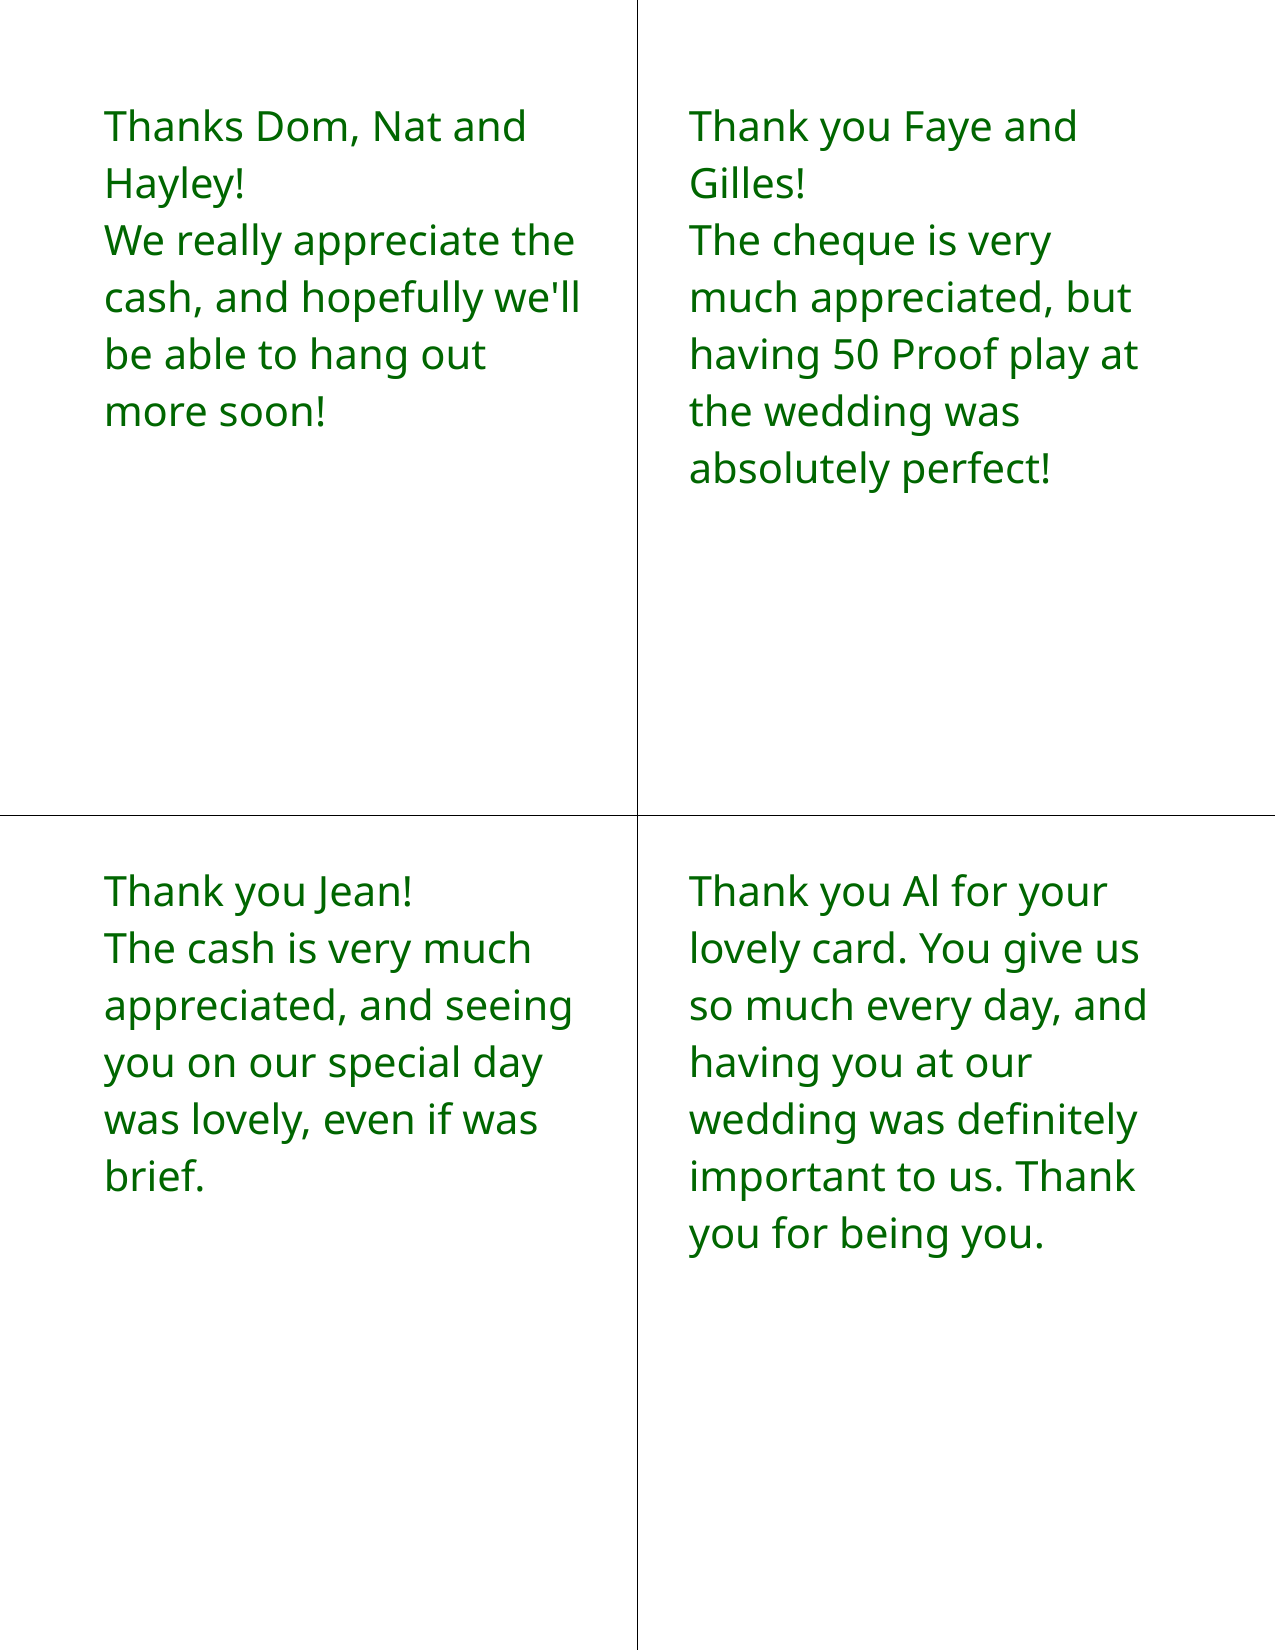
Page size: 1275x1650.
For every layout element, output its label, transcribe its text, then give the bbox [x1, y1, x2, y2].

text_box Thank you Jean! The cash is very much appreciated, and seeing you on our special day was lovely, even if was brief. [89, 854, 600, 1545]
text_box Thanks Dom, Nat and Hayley! We really appreciate the cash, and hopefully we'll be able to hang out more soon! [89, 89, 600, 780]
text_box Thank you Faye and Gilles! The cheque is very much appreciated, but having 50 Proof play at the wedding was absolutely perfect! [674, 89, 1185, 780]
text_box Thank you Al for your lovely card. You give us so much every day, and having you at our wedding was definitely important to us. Thank you for being you. [674, 854, 1185, 1545]
